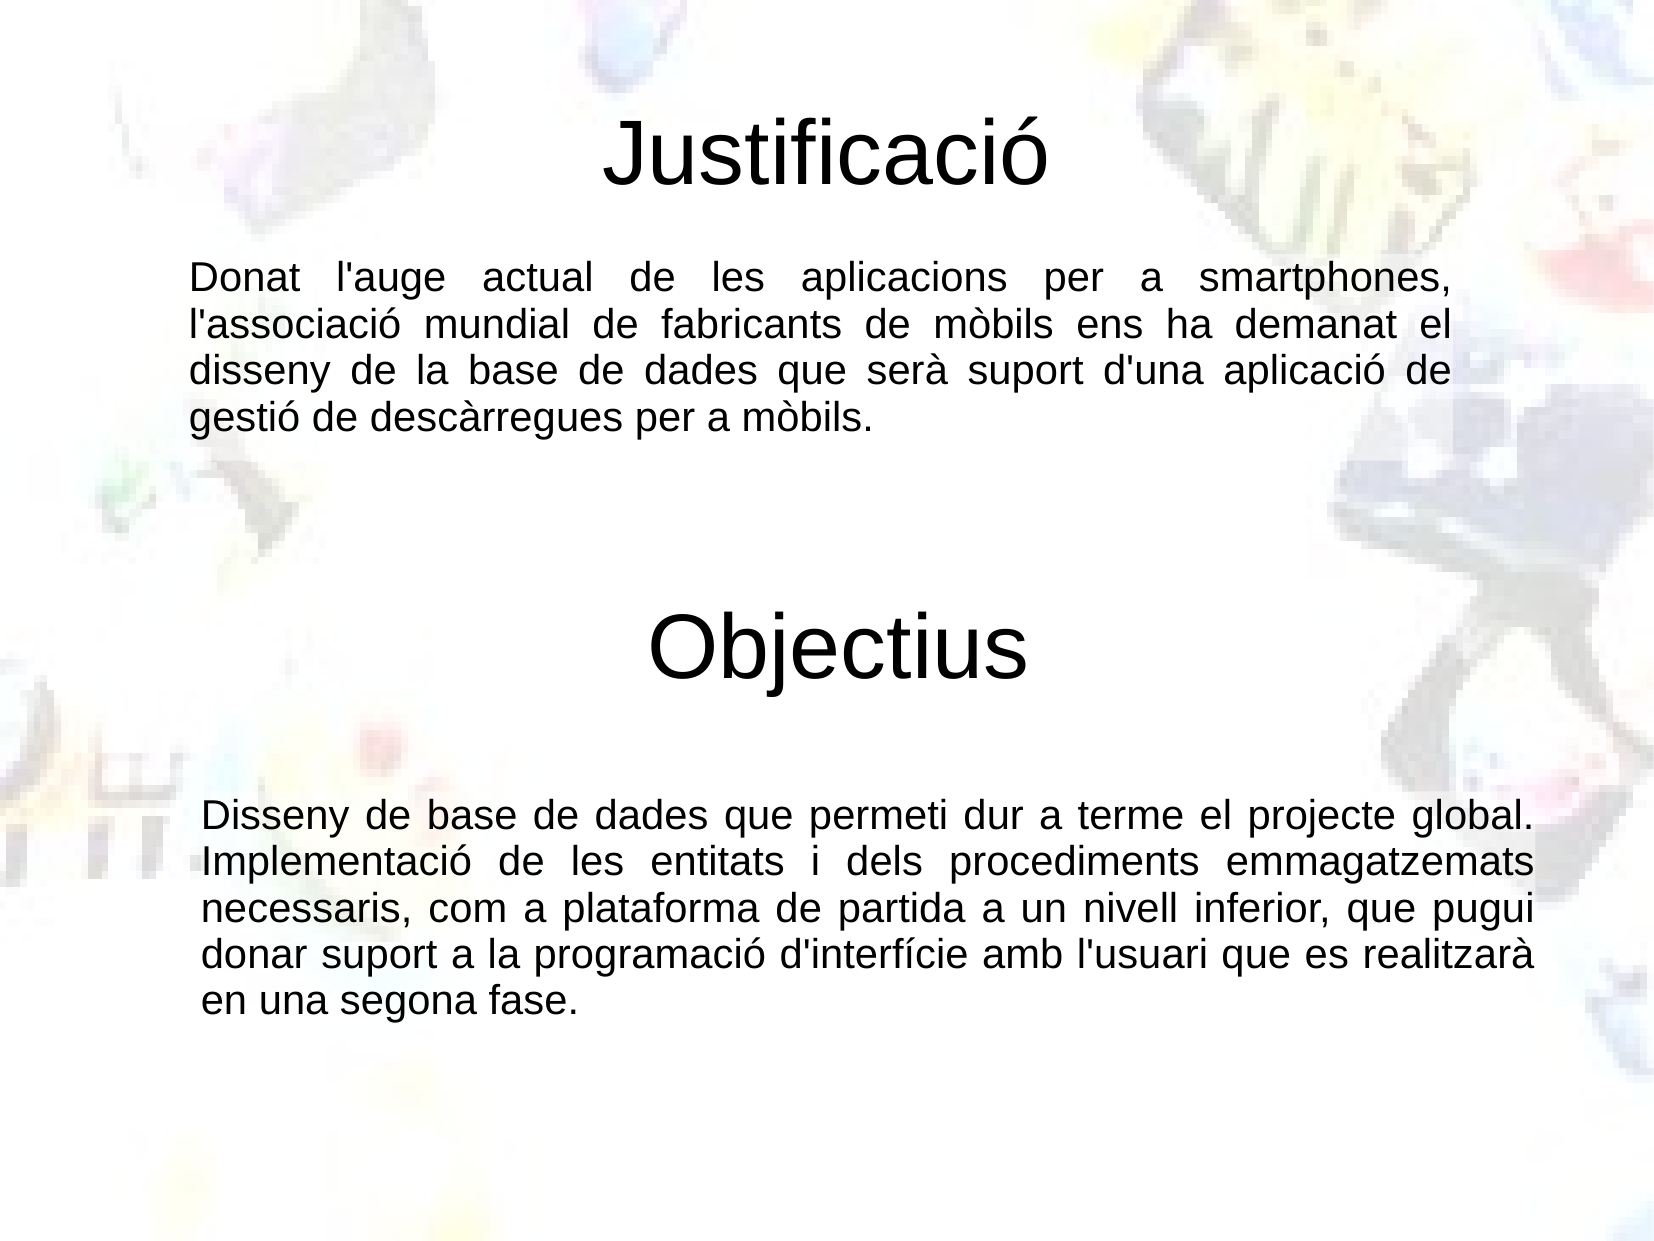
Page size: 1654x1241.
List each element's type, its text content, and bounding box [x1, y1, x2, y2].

title Justificació [82, 49, 1571, 257]
list Disseny de base de dades que permeti dur a terme el projecte global. Implementació de les entitats i dels procediments emmagatzemats necessaris, com a plataforma de partida a un nivell inferior, que pugui donar suport a la programació d'interfície amb l'usuari que es realitzarà en una segona fase. [200, 791, 1536, 1040]
title Objectius [94, 543, 1583, 751]
list Donat l'auge actual de les aplicacions per a smartphones, l'associació mundial de fabricants de mòbils ens ha demanat el disseny de la base de dades que serà suport d'una aplicació de gestió de descàrregues per a mòbils. [118, 253, 1453, 461]
picture [0, 0, 1654, 1241]
